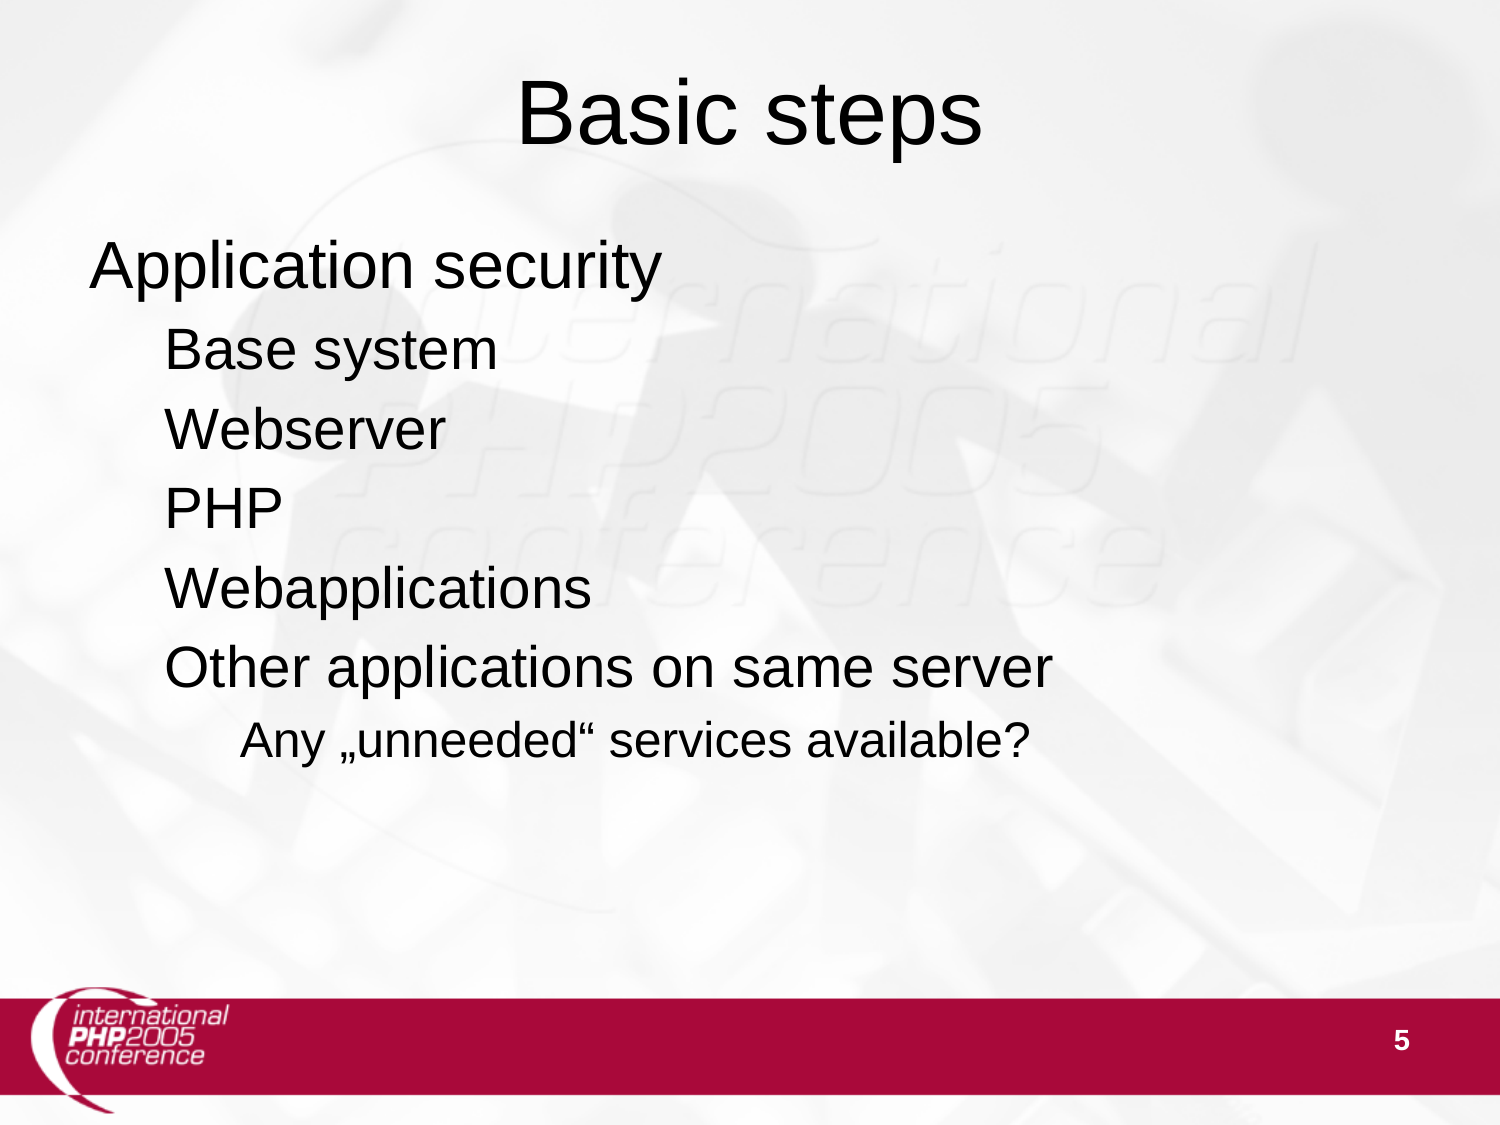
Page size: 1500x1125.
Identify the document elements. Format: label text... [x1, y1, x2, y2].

picture [0, 0, 1500, 1125]
title Basic steps [75, 18, 1426, 207]
list Application security Base system Webserver PHP Webapplications Other applications on same server Any „unneeded“ services available? [75, 220, 1426, 977]
